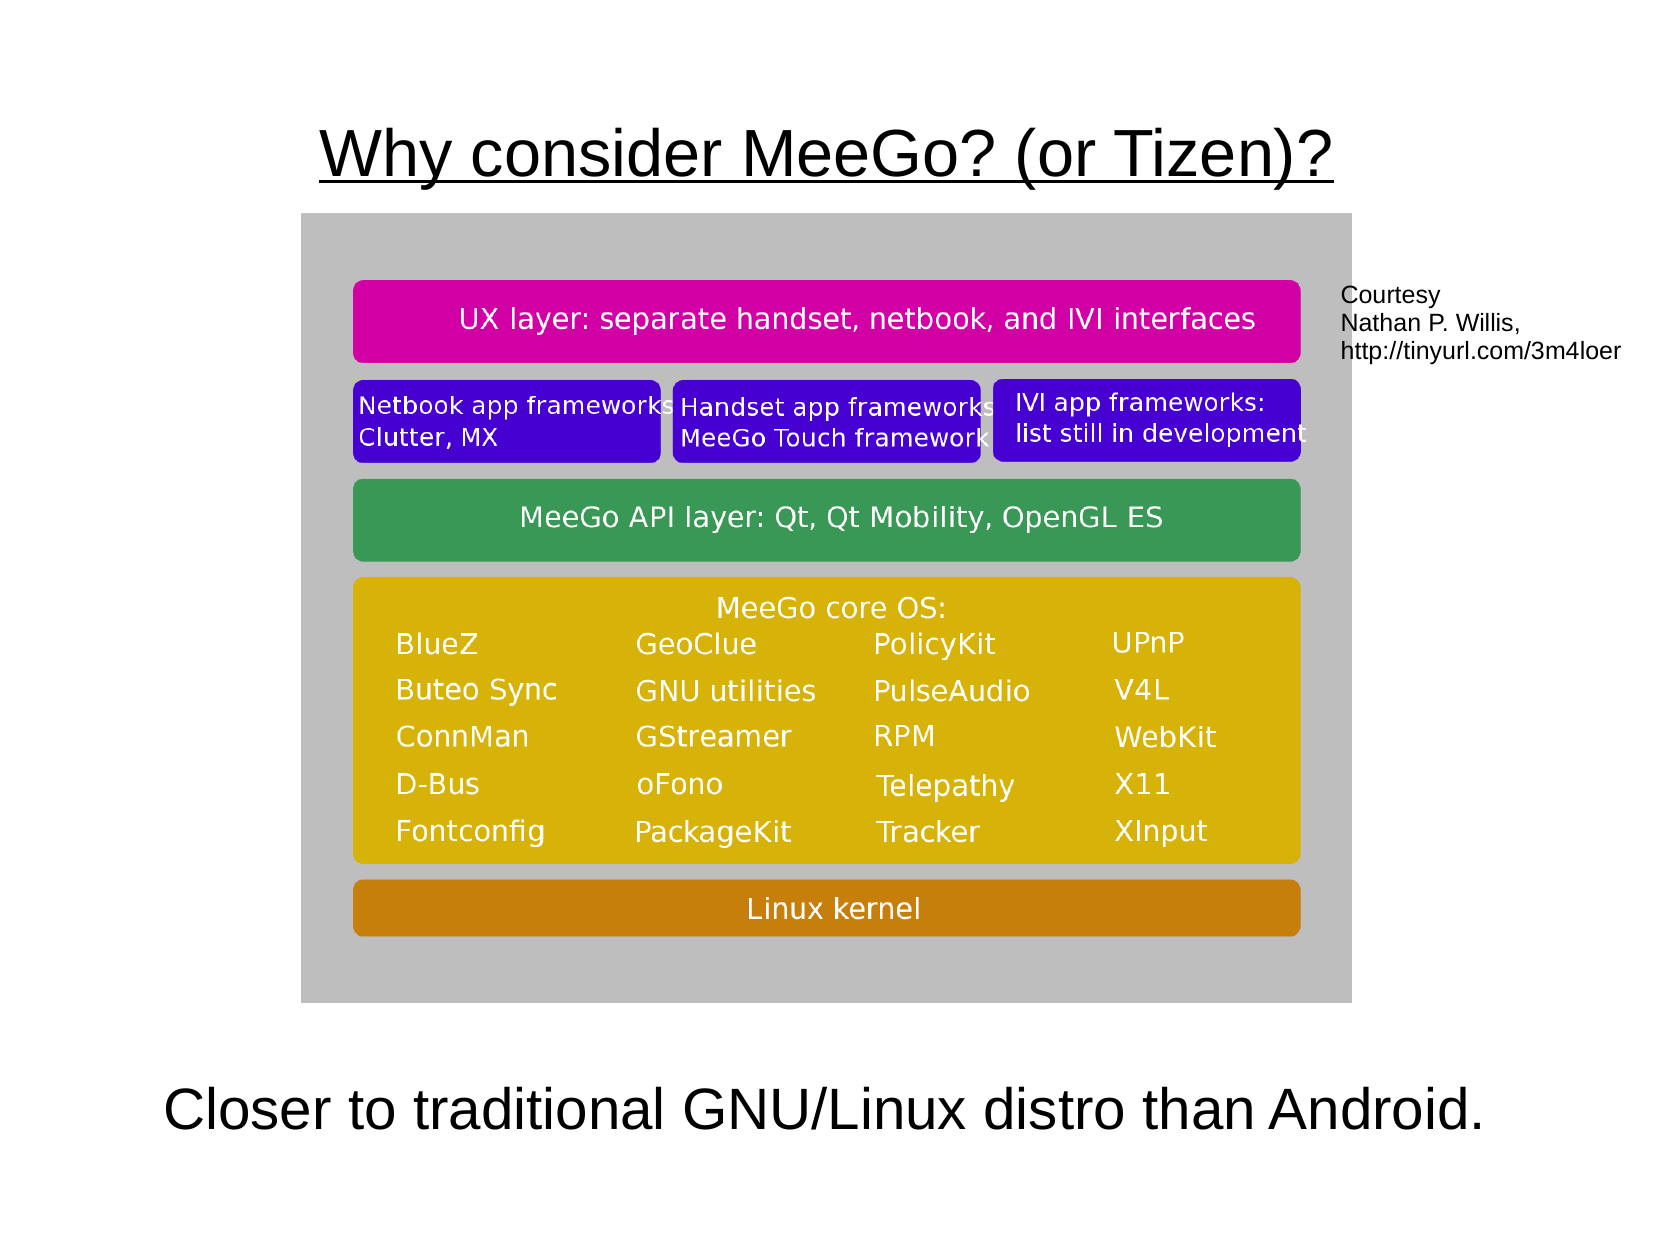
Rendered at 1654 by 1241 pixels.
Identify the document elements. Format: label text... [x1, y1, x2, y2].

picture [301, 213, 1352, 1003]
title Why consider MeeGo? (or Tizen)? [82, 49, 1571, 257]
text_box Closer to traditional GNU/Linux distro than Android. [148, 1069, 1505, 1126]
text_box Courtesy Nathan P. Willis, http://tinyurl.com/3m4loer [1325, 273, 1638, 373]
